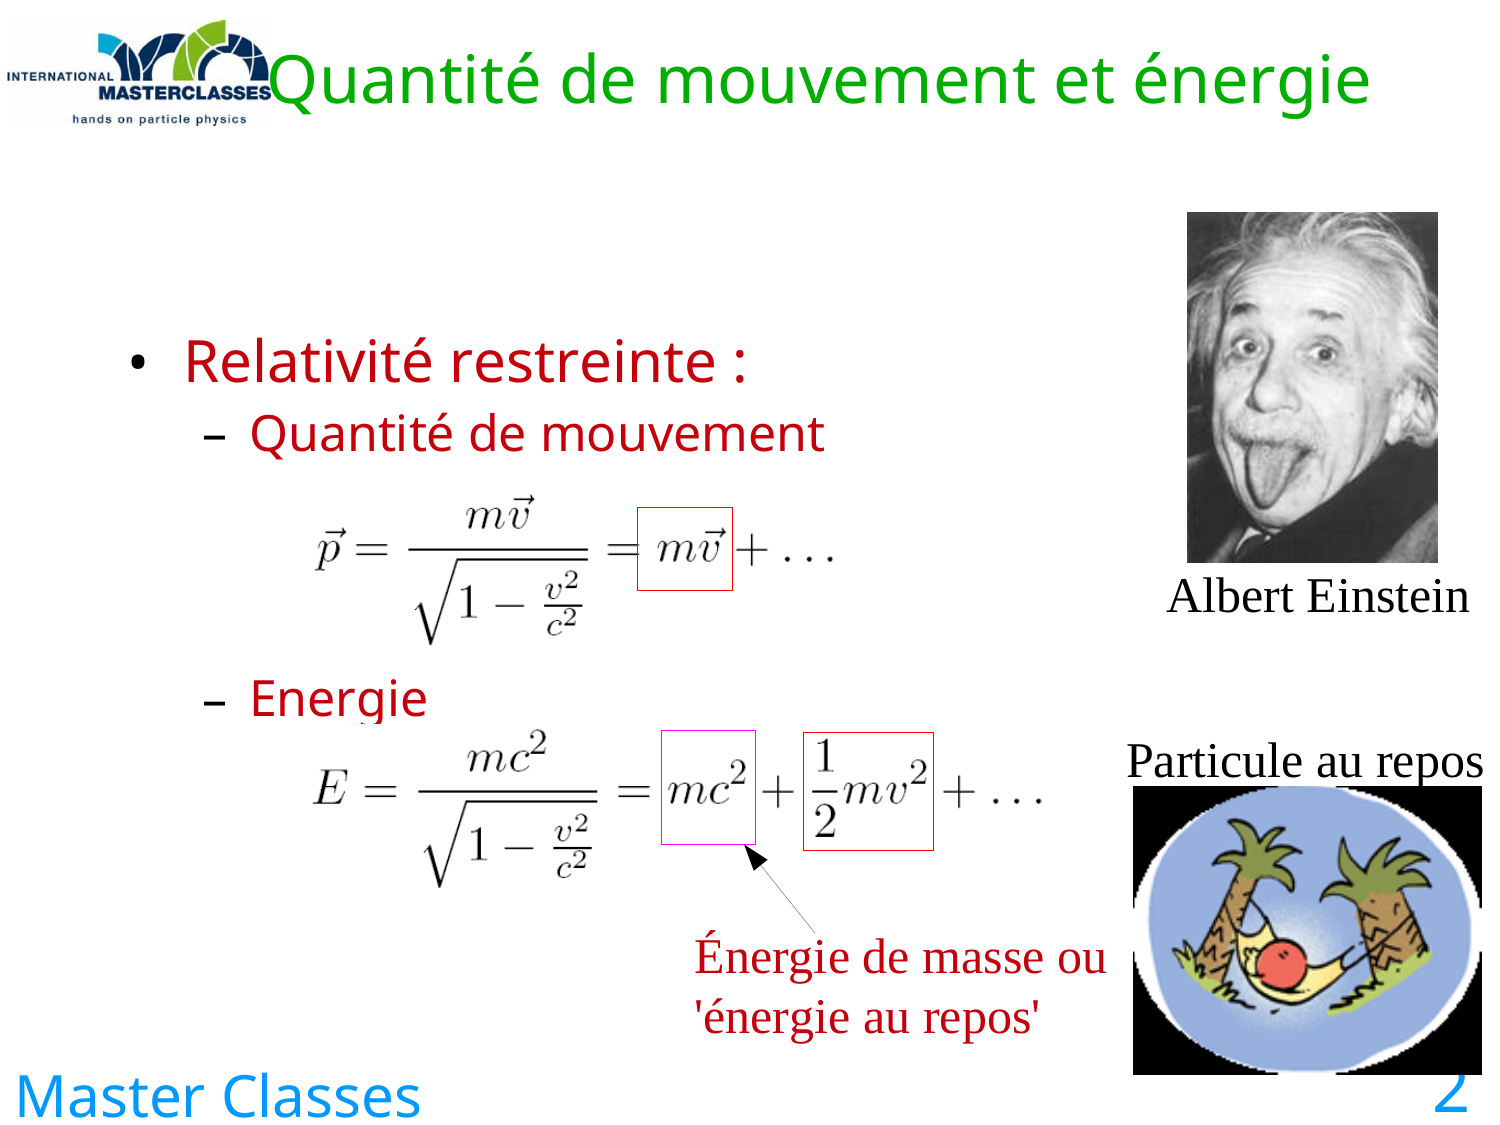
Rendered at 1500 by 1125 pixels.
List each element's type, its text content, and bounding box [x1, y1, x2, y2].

text_box Albert Einstein [1151, 555, 1486, 630]
list Relativité restreinte : Quantité de mouvement Energie [112, 324, 1388, 1001]
picture [1187, 212, 1438, 555]
text_box Énergie de masse ou 'énergie au repos' [679, 916, 1123, 1052]
text_box Particule au repos [1111, 720, 1500, 796]
picture [300, 724, 1058, 888]
picture [1133, 796, 1482, 1075]
picture [662, 731, 755, 844]
title Quantité de mouvement et énergie [193, 12, 1447, 142]
picture [275, 487, 856, 653]
picture [2, 10, 280, 130]
